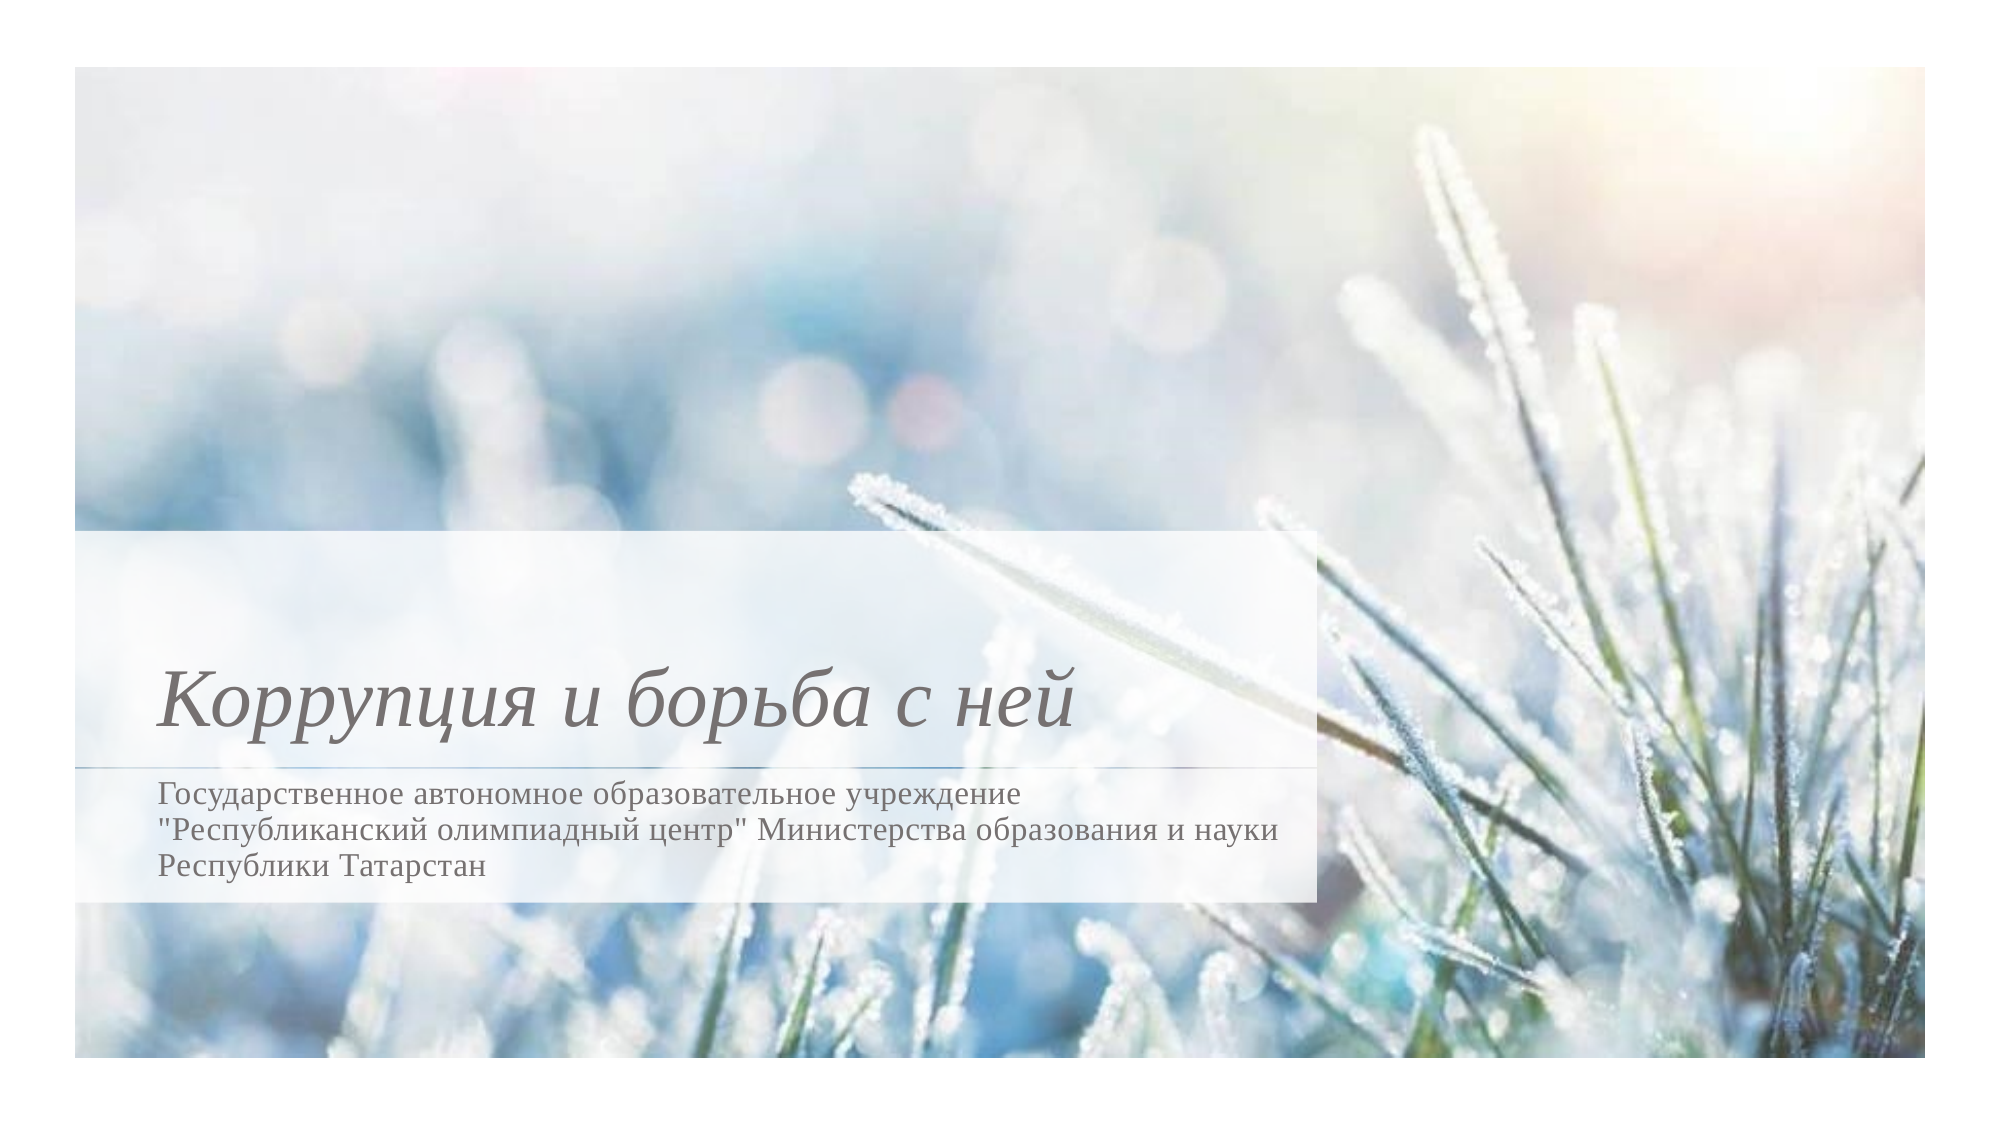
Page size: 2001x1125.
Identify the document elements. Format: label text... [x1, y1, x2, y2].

picture [75, 67, 1925, 1058]
title Коррупция и борьба с ней [75, 530, 1317, 768]
subtitle Государственное автономное образовательное учреждение "Республиканский олимпиадный центр" Министерства образования и науки Республики Татарстан [75, 768, 1317, 903]
